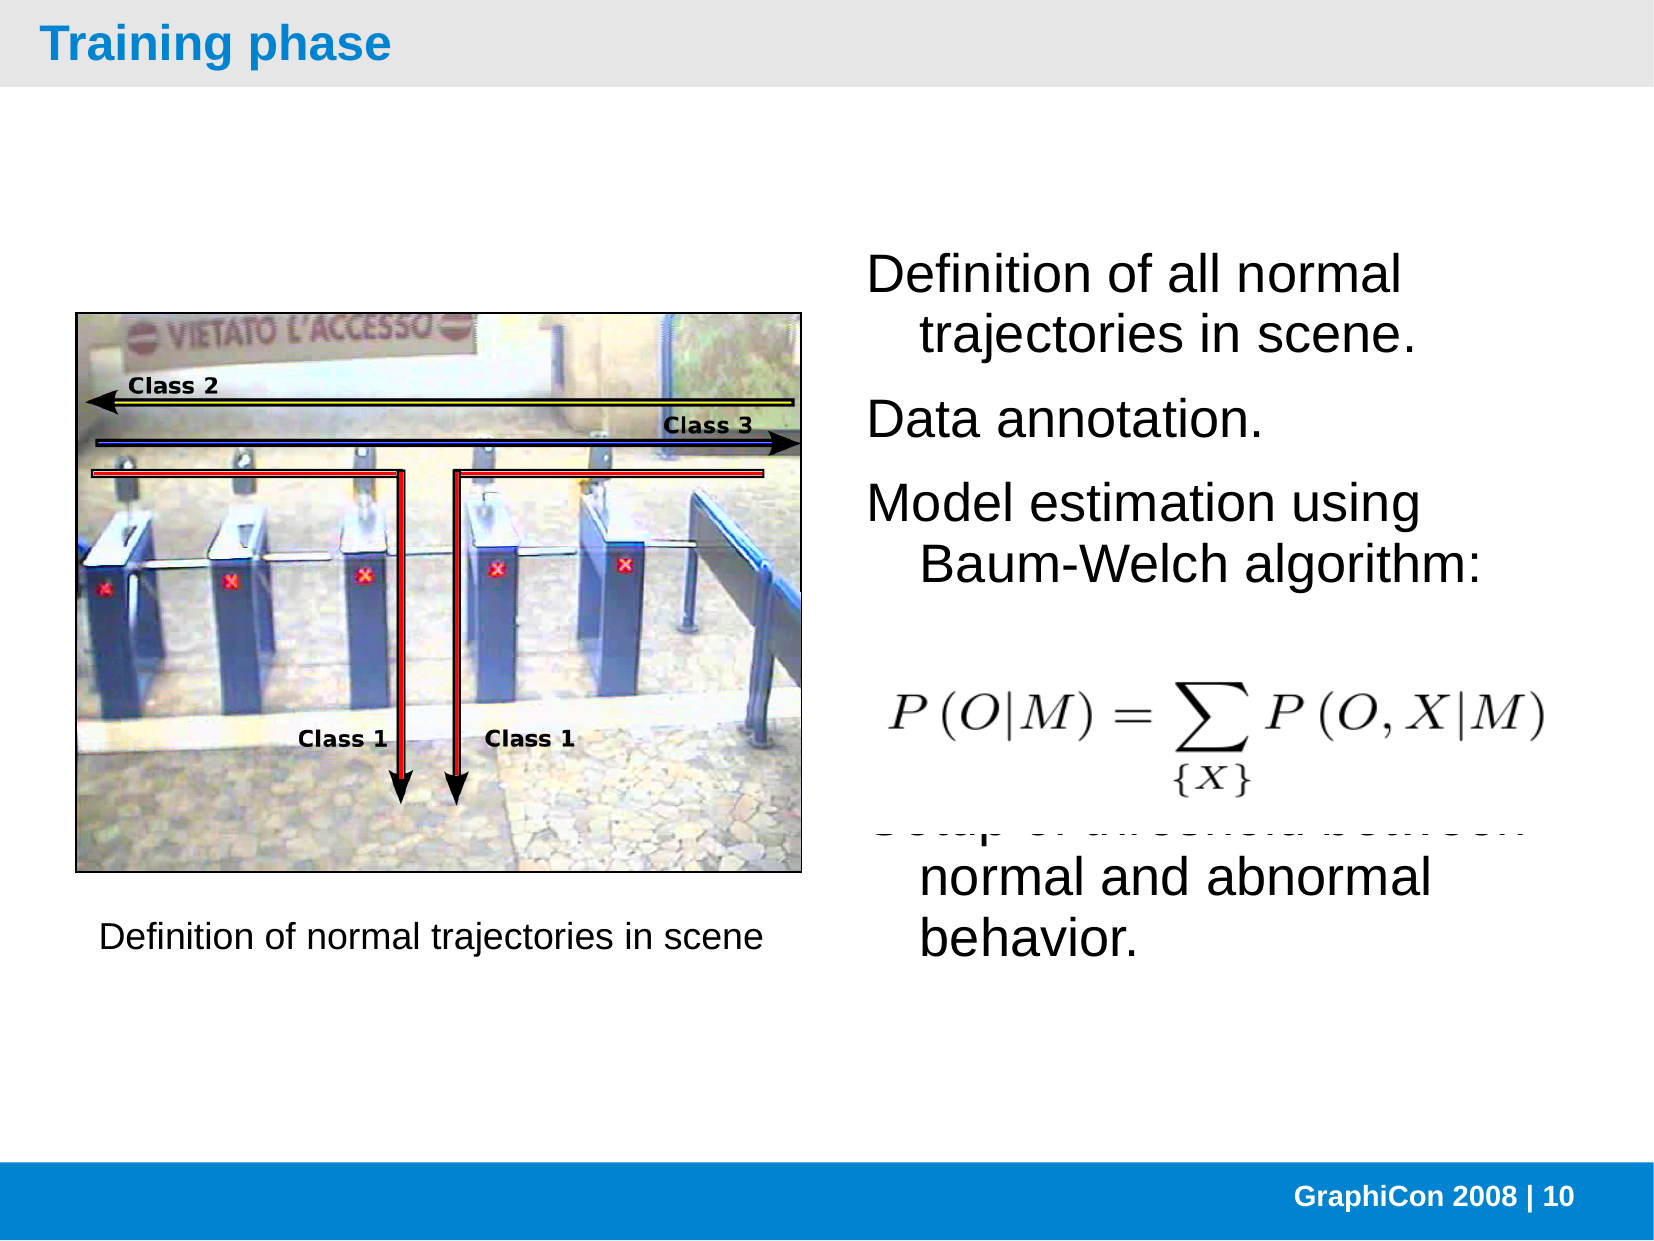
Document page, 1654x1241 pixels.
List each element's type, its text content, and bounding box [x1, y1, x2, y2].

list Definition of all normal trajectories in scene. Data annotation. Model estimation using Baum-Welch algorithm: Setup of threshold between normal and abnormal behavior. [848, 243, 1576, 1127]
text_box Definition of normal trajectories in scene [75, 908, 788, 970]
picture [75, 312, 802, 873]
title Training phase [39, 5, 1615, 81]
picture [862, 646, 1576, 834]
